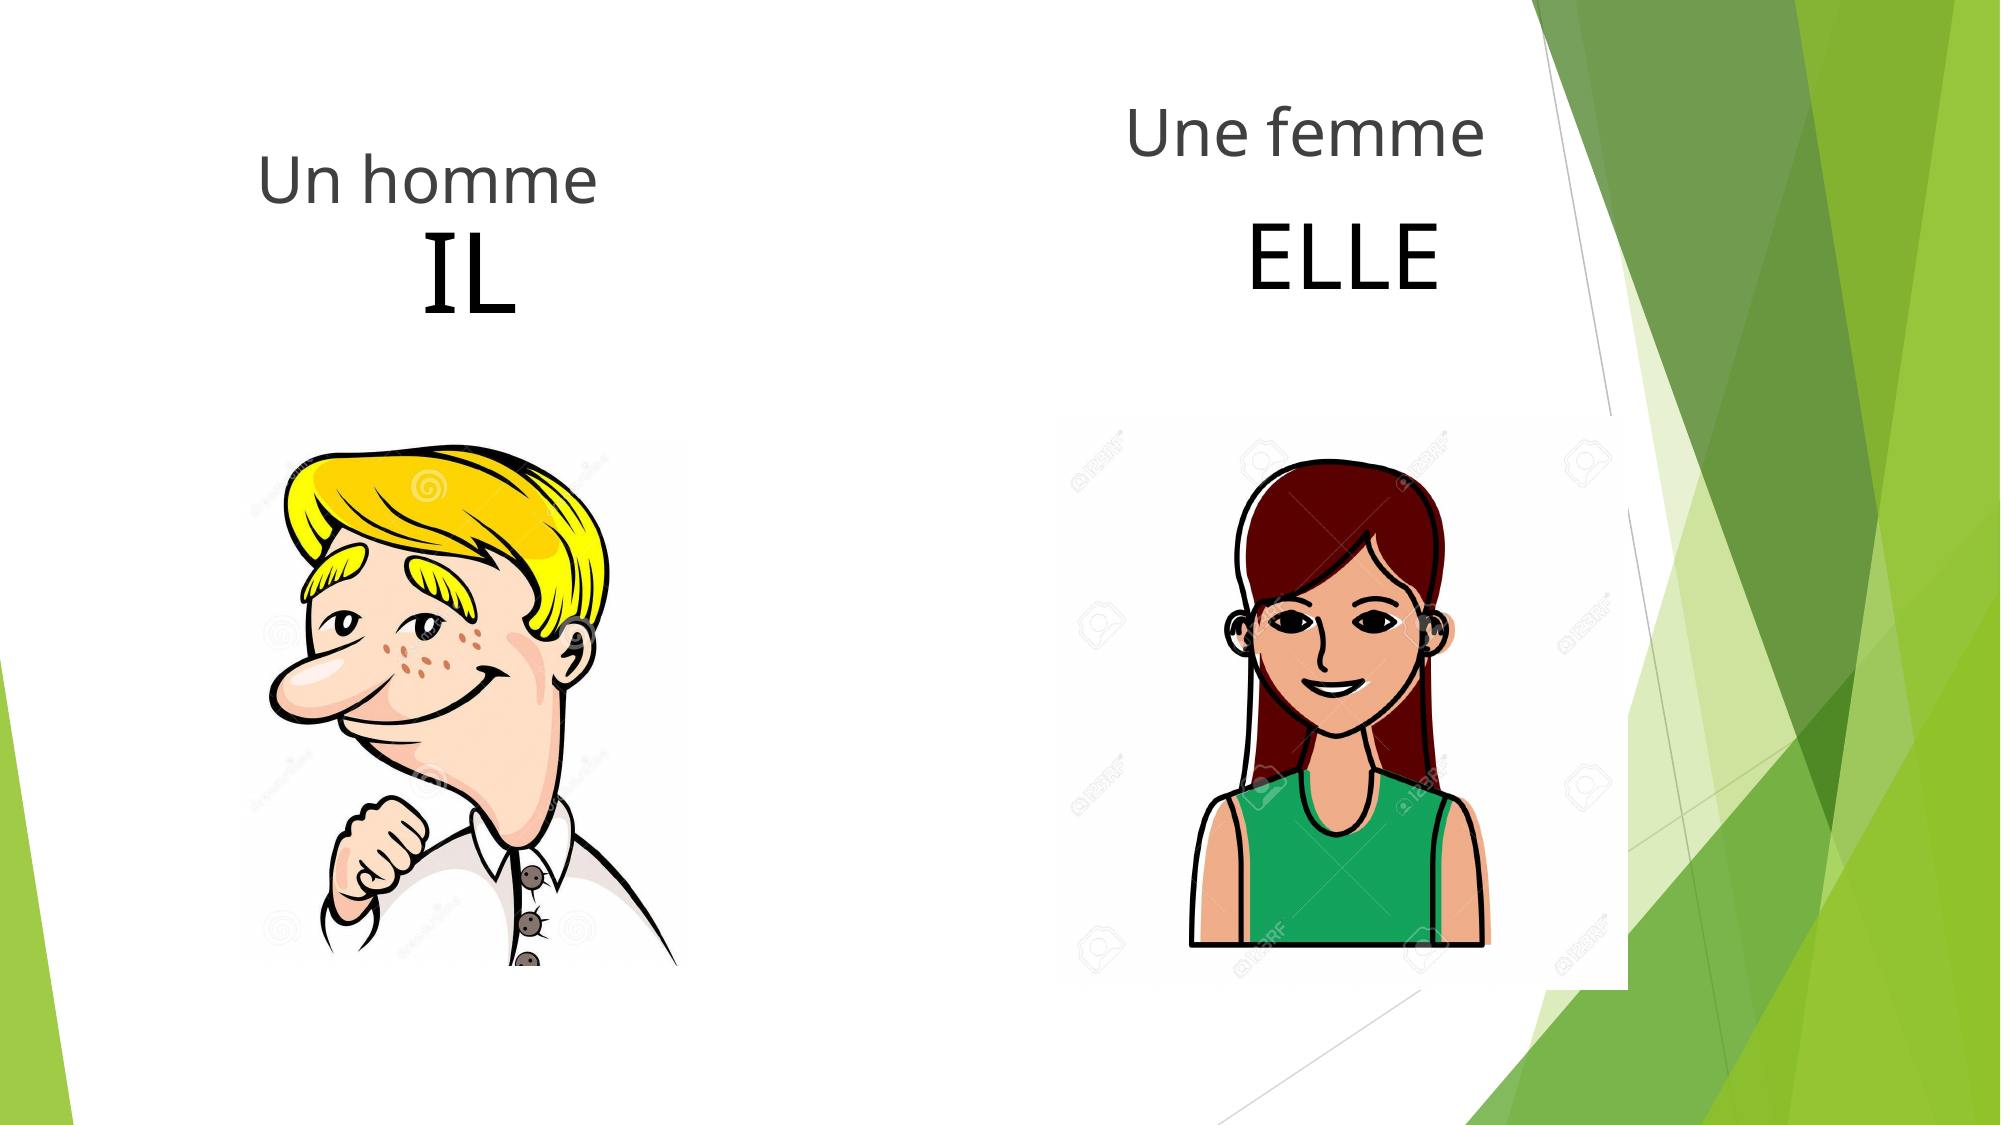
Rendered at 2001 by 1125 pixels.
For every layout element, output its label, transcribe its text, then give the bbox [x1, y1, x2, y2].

list Un homme [241, 129, 928, 224]
picture [241, 440, 691, 967]
list Une femme [1109, 82, 1796, 177]
picture [1054, 417, 1628, 990]
text_box IL [406, 193, 526, 346]
text_box ELLE [1229, 189, 1453, 317]
